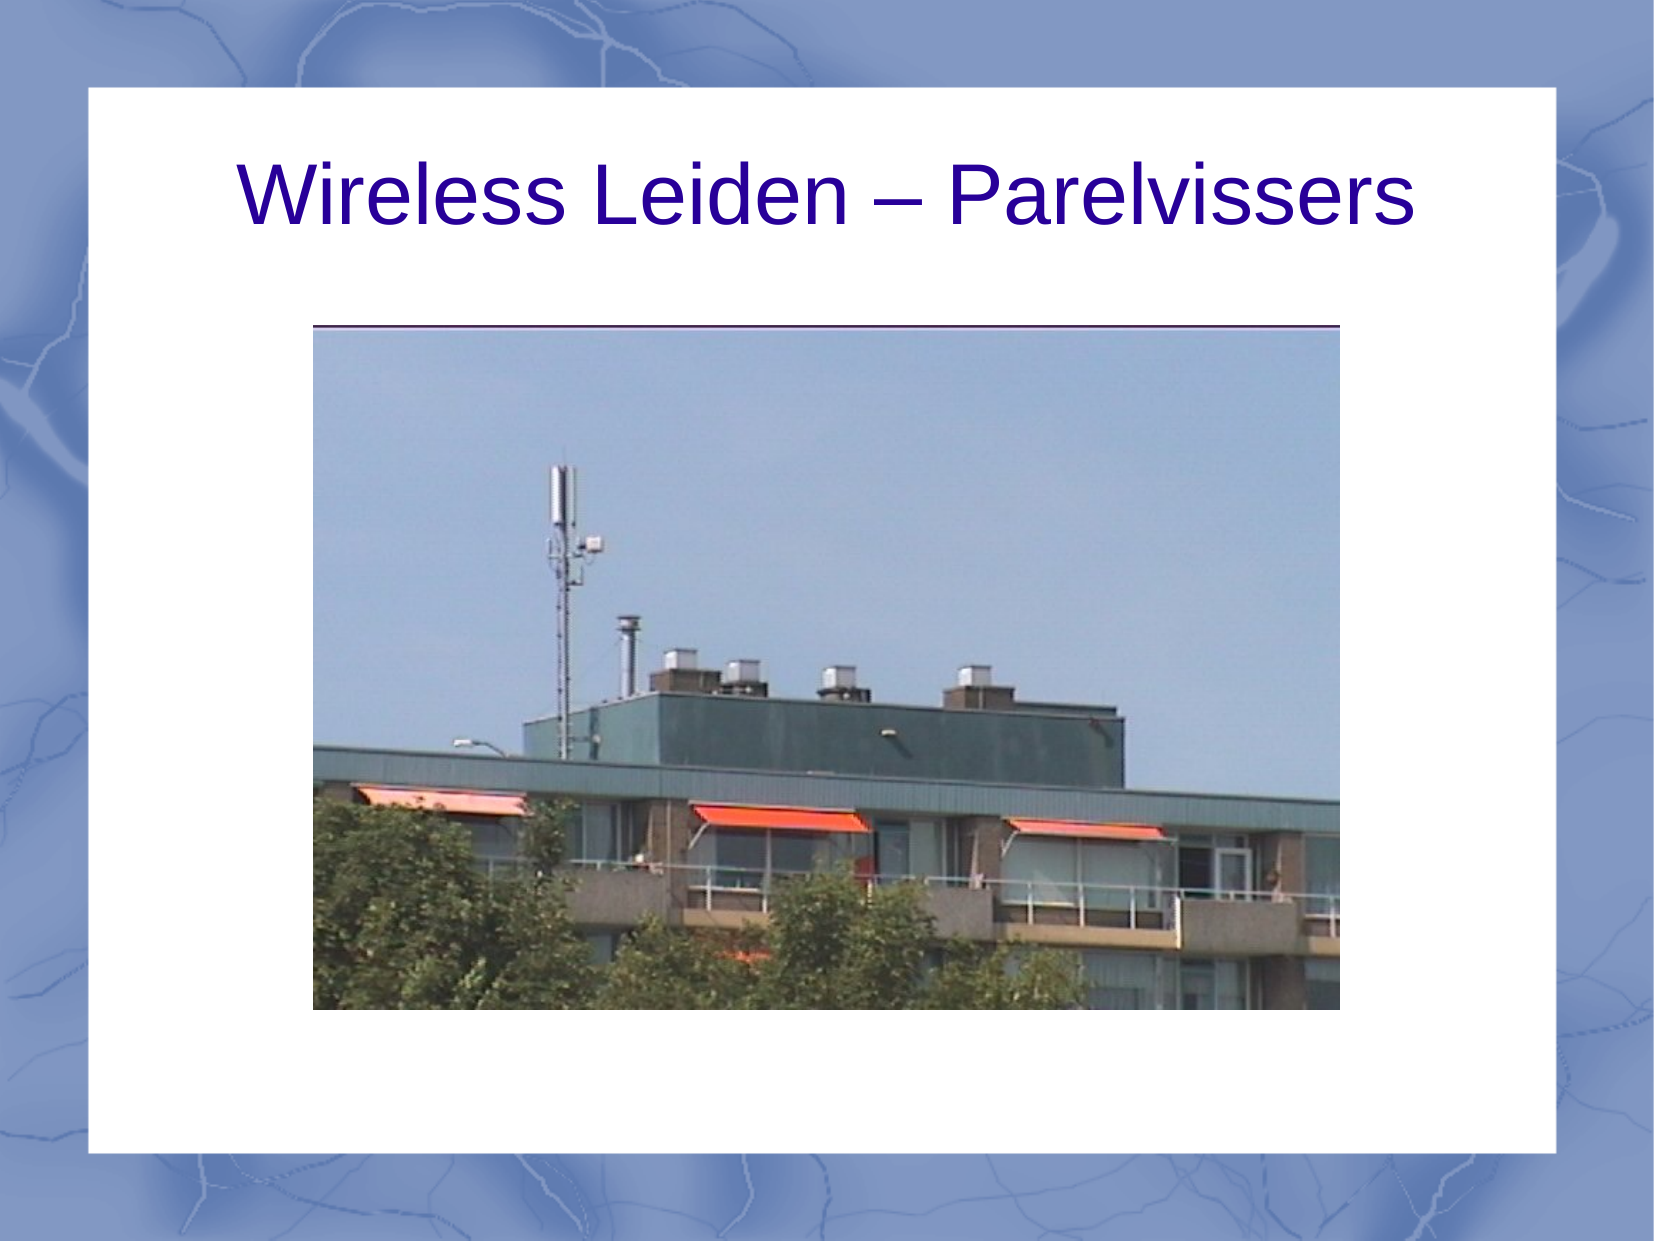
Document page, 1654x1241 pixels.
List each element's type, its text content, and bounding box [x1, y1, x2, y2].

title Wireless Leiden – Parelvissers [118, 90, 1536, 298]
picture [0, 0, 1654, 1241]
